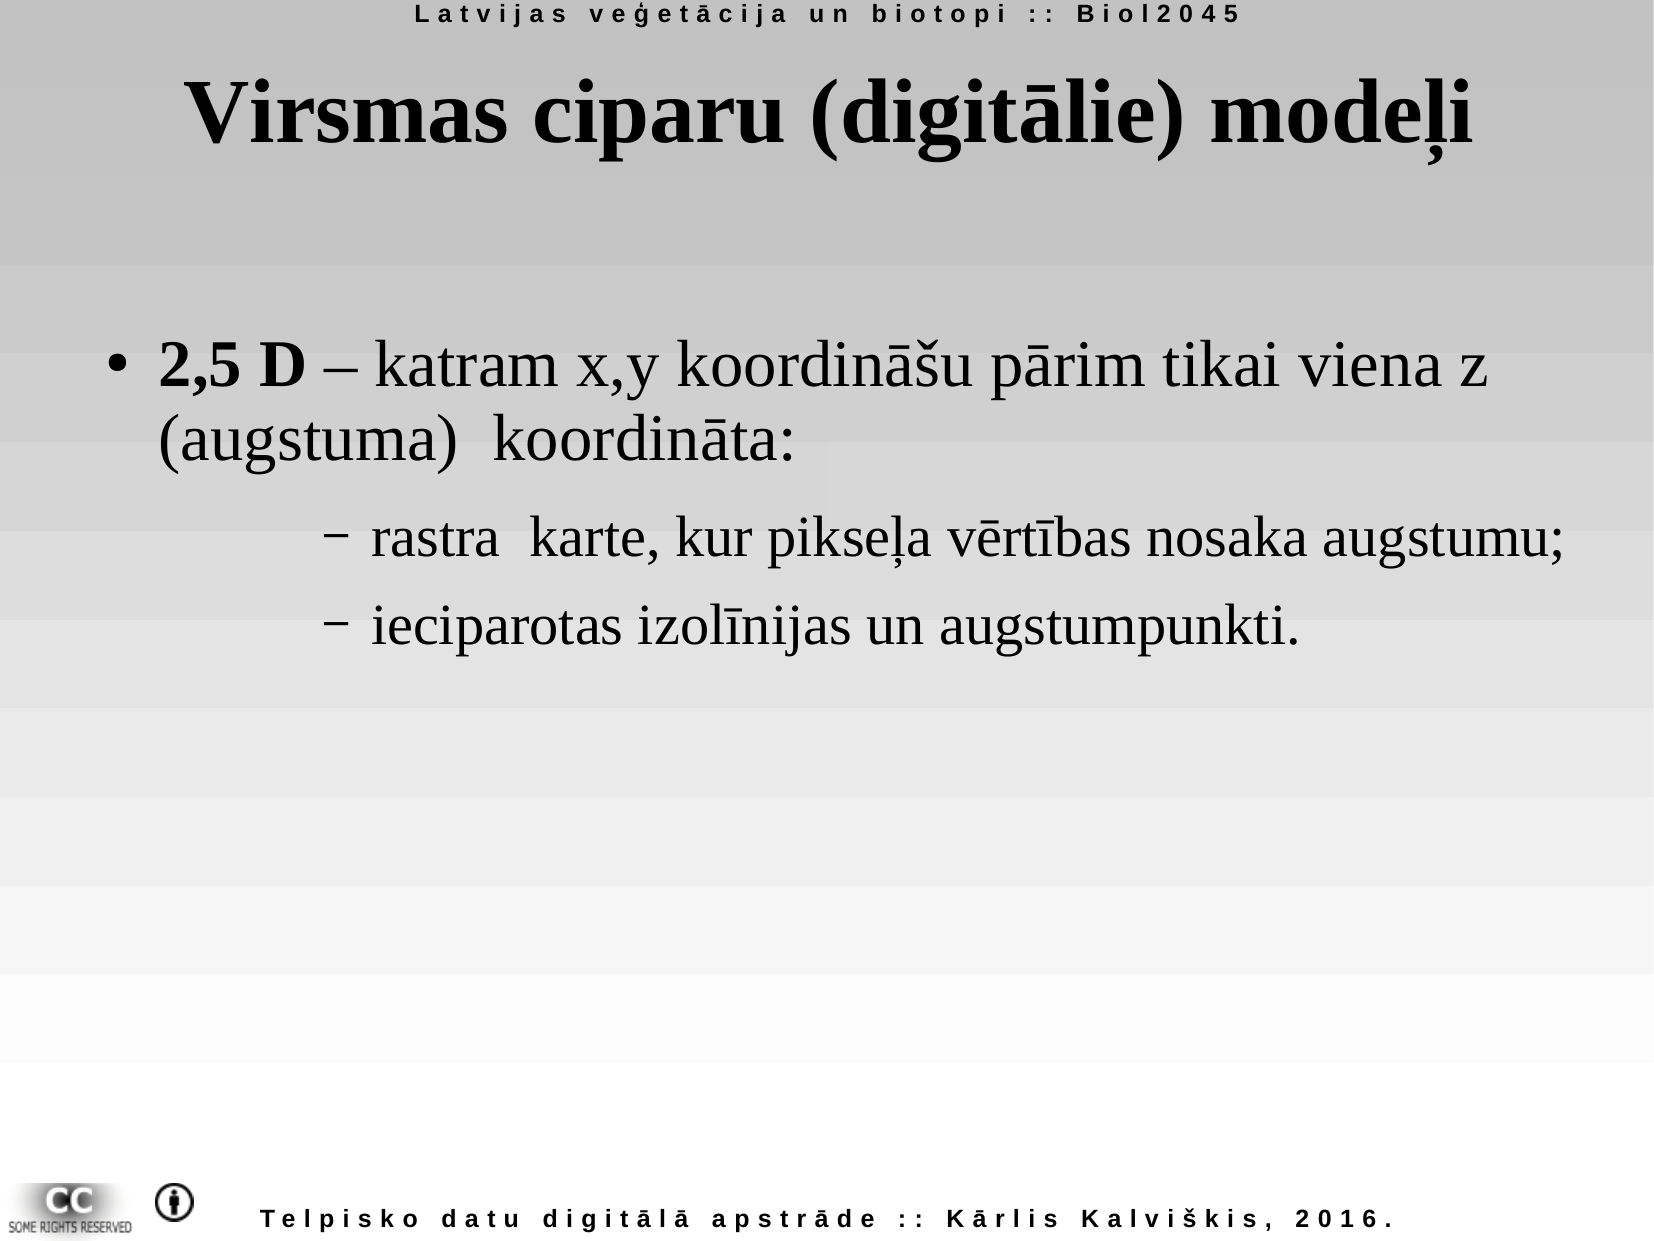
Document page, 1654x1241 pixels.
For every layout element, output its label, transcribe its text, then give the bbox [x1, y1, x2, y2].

list 2,5 D – katram x,y koordināšu pārim tikai viena z (augstuma) koordināta: rastra karte, kur pikseļa vērtības nosaka augstumu; ieciparotas izolīnijas un augstumpunkti. [87, 327, 1602, 1172]
picture [0, 0, 1654, 1241]
title Virsmas ciparu (digitālie) modeļi [34, 61, 1626, 296]
